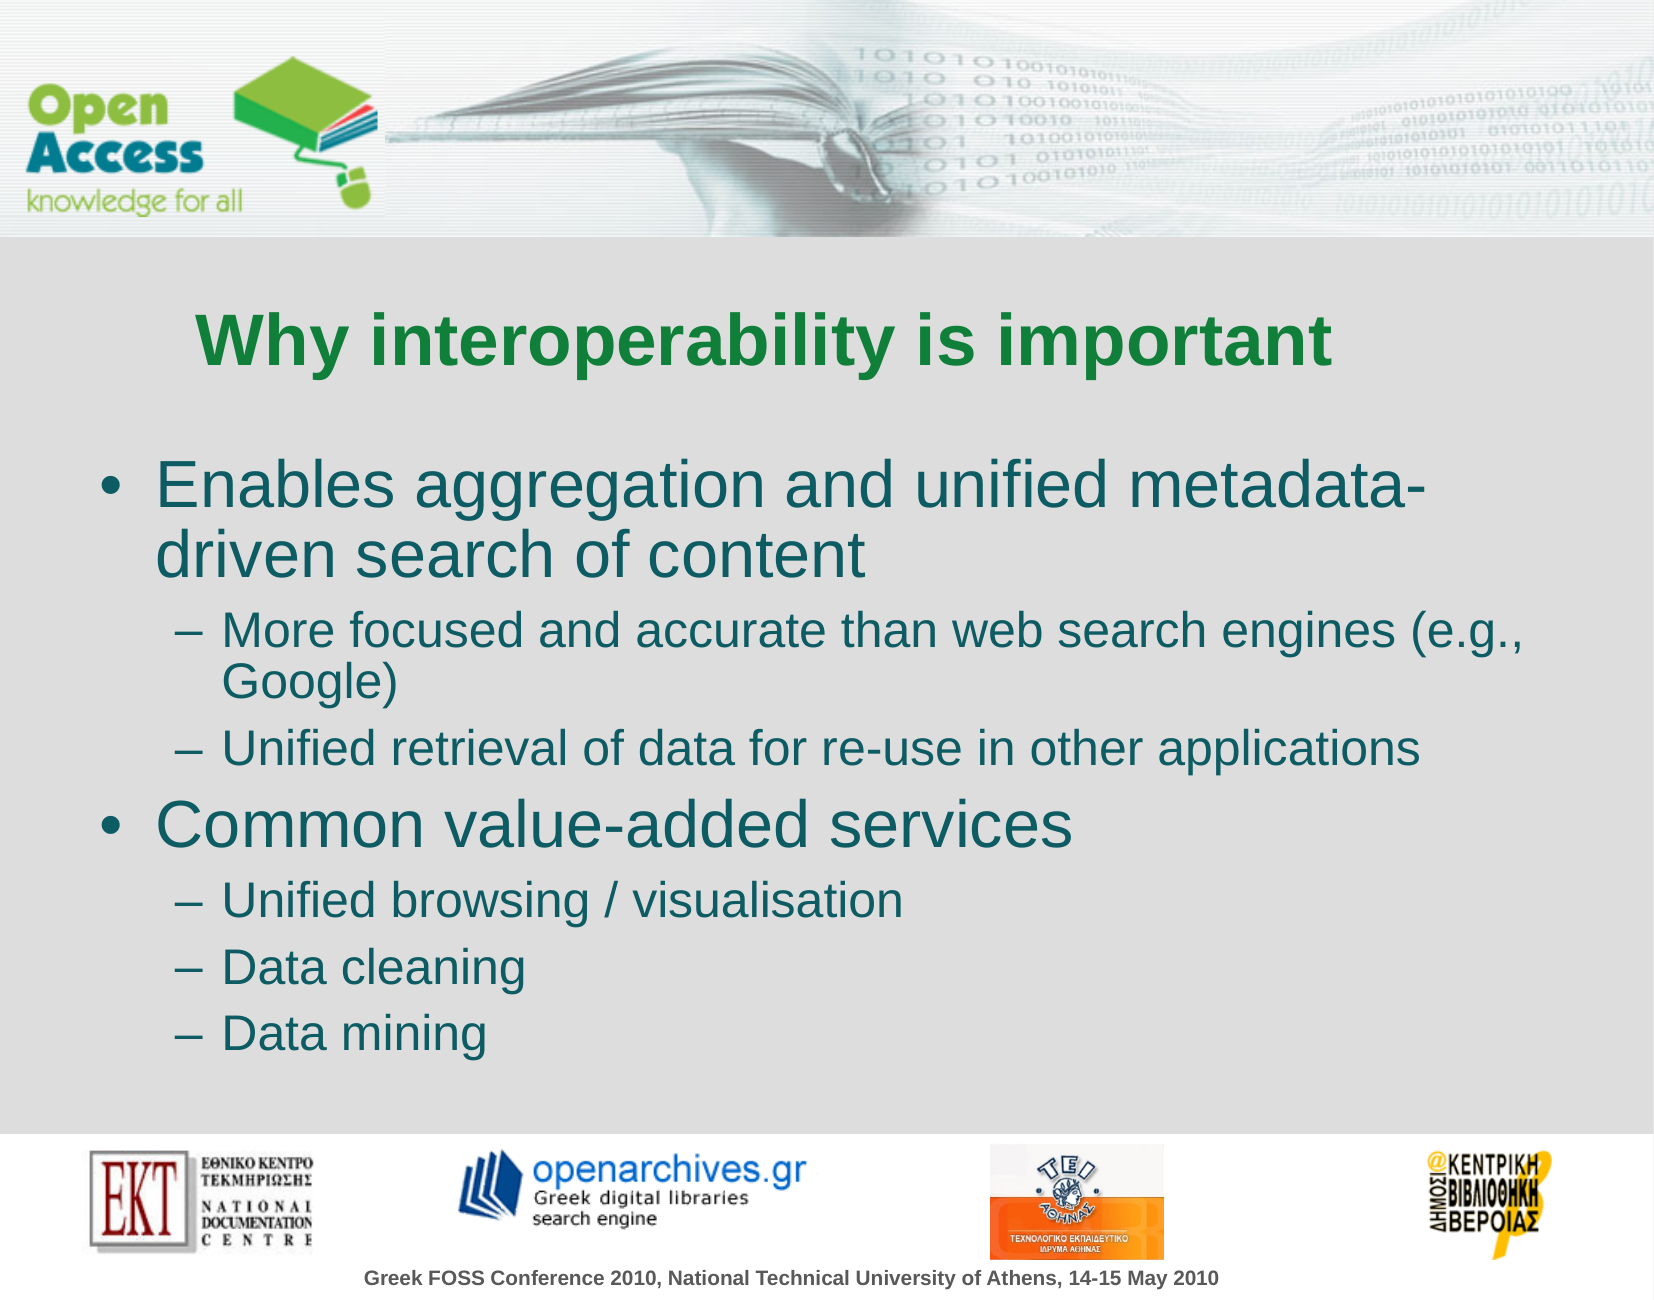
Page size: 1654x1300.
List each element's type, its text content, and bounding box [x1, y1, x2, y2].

picture [0, 0, 1654, 237]
picture [451, 1142, 851, 1231]
picture [1424, 1136, 1648, 1260]
picture [82, 1138, 323, 1260]
picture [990, 1142, 1164, 1260]
text_box Enables aggregation and unified metadata-driven search of content More focused and accurate than web search engines (e.g., Google) Unified retrieval of data for re-use in other applications Common value-added services Unified browsing / visualisation Data cleaning Data mining [82, 443, 1572, 1123]
text_box Why interoperability is important [195, 303, 1516, 387]
